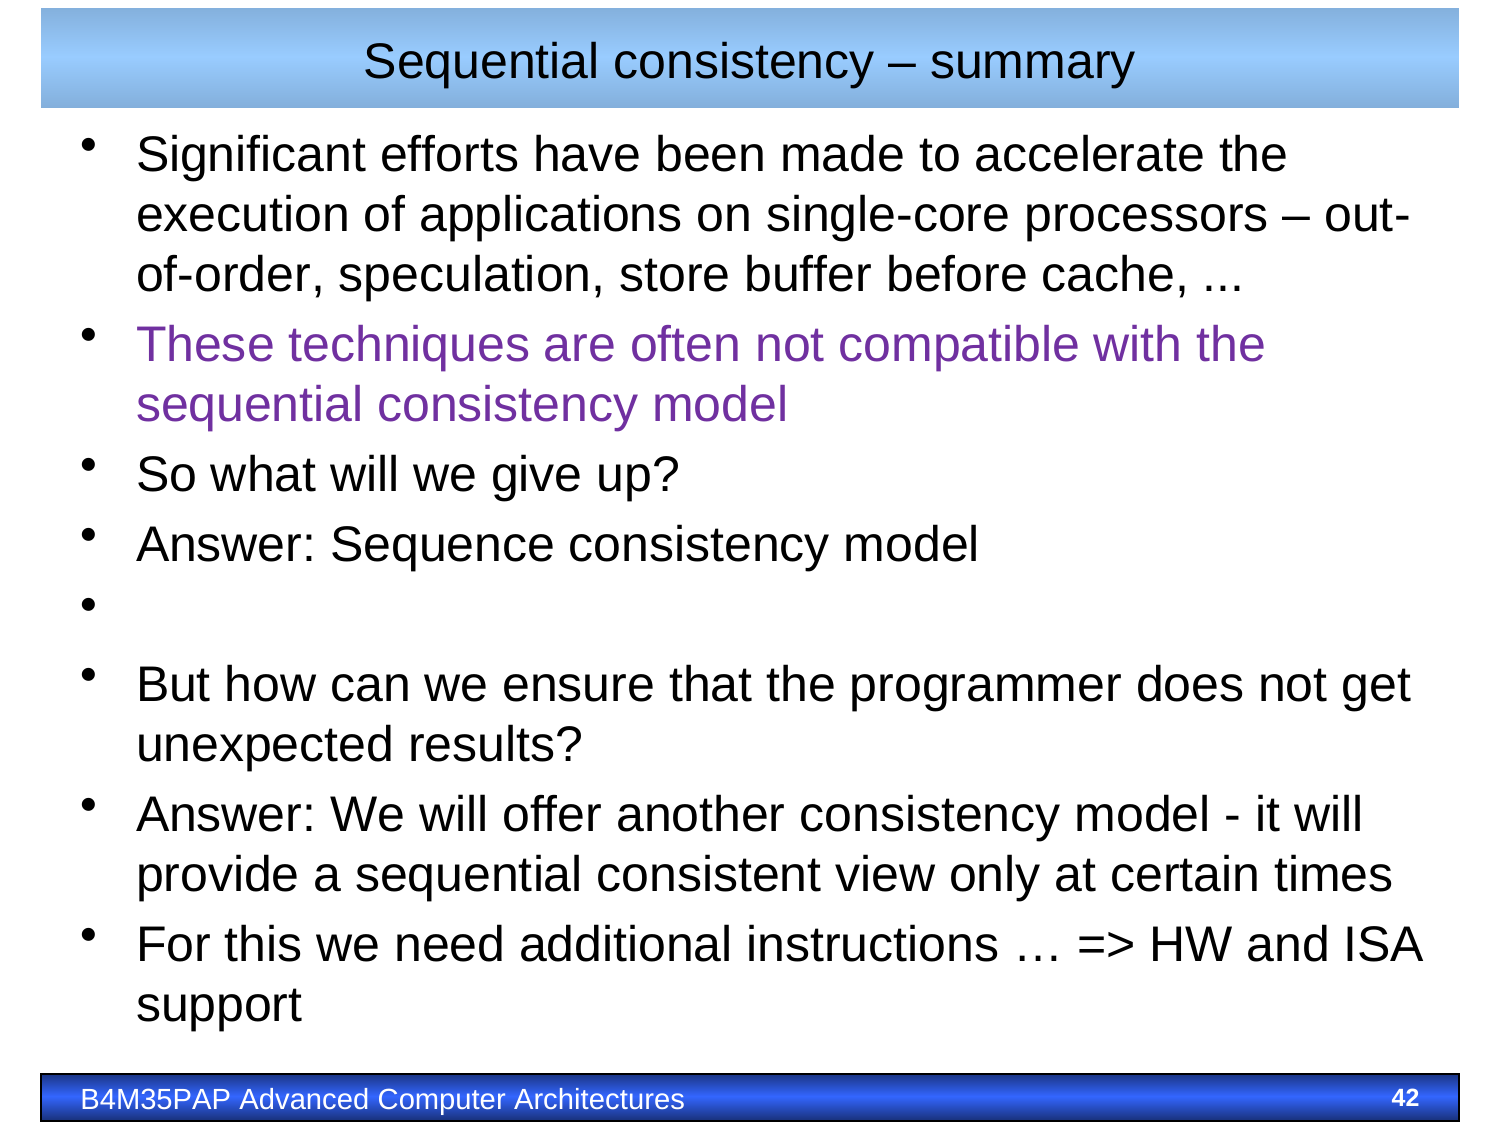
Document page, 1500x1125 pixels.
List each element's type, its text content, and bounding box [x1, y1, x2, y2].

list Significant efforts have been made to accelerate the execution of applications on single-core processors – out-of-order, speculation, store buffer before cache, ... These techniques are often not compatible with the sequential consistency model So what will we give up? Answer: Sequence consistency model But how can we ensure that the programmer does not get unexpected results? Answer: We will offer another consistency model - it will provide a sequential consistent view only at certain times For this we need additional instructions … => HW and ISA support [64, 113, 1471, 941]
title Sequential consistency – summary [41, 8, 1459, 108]
